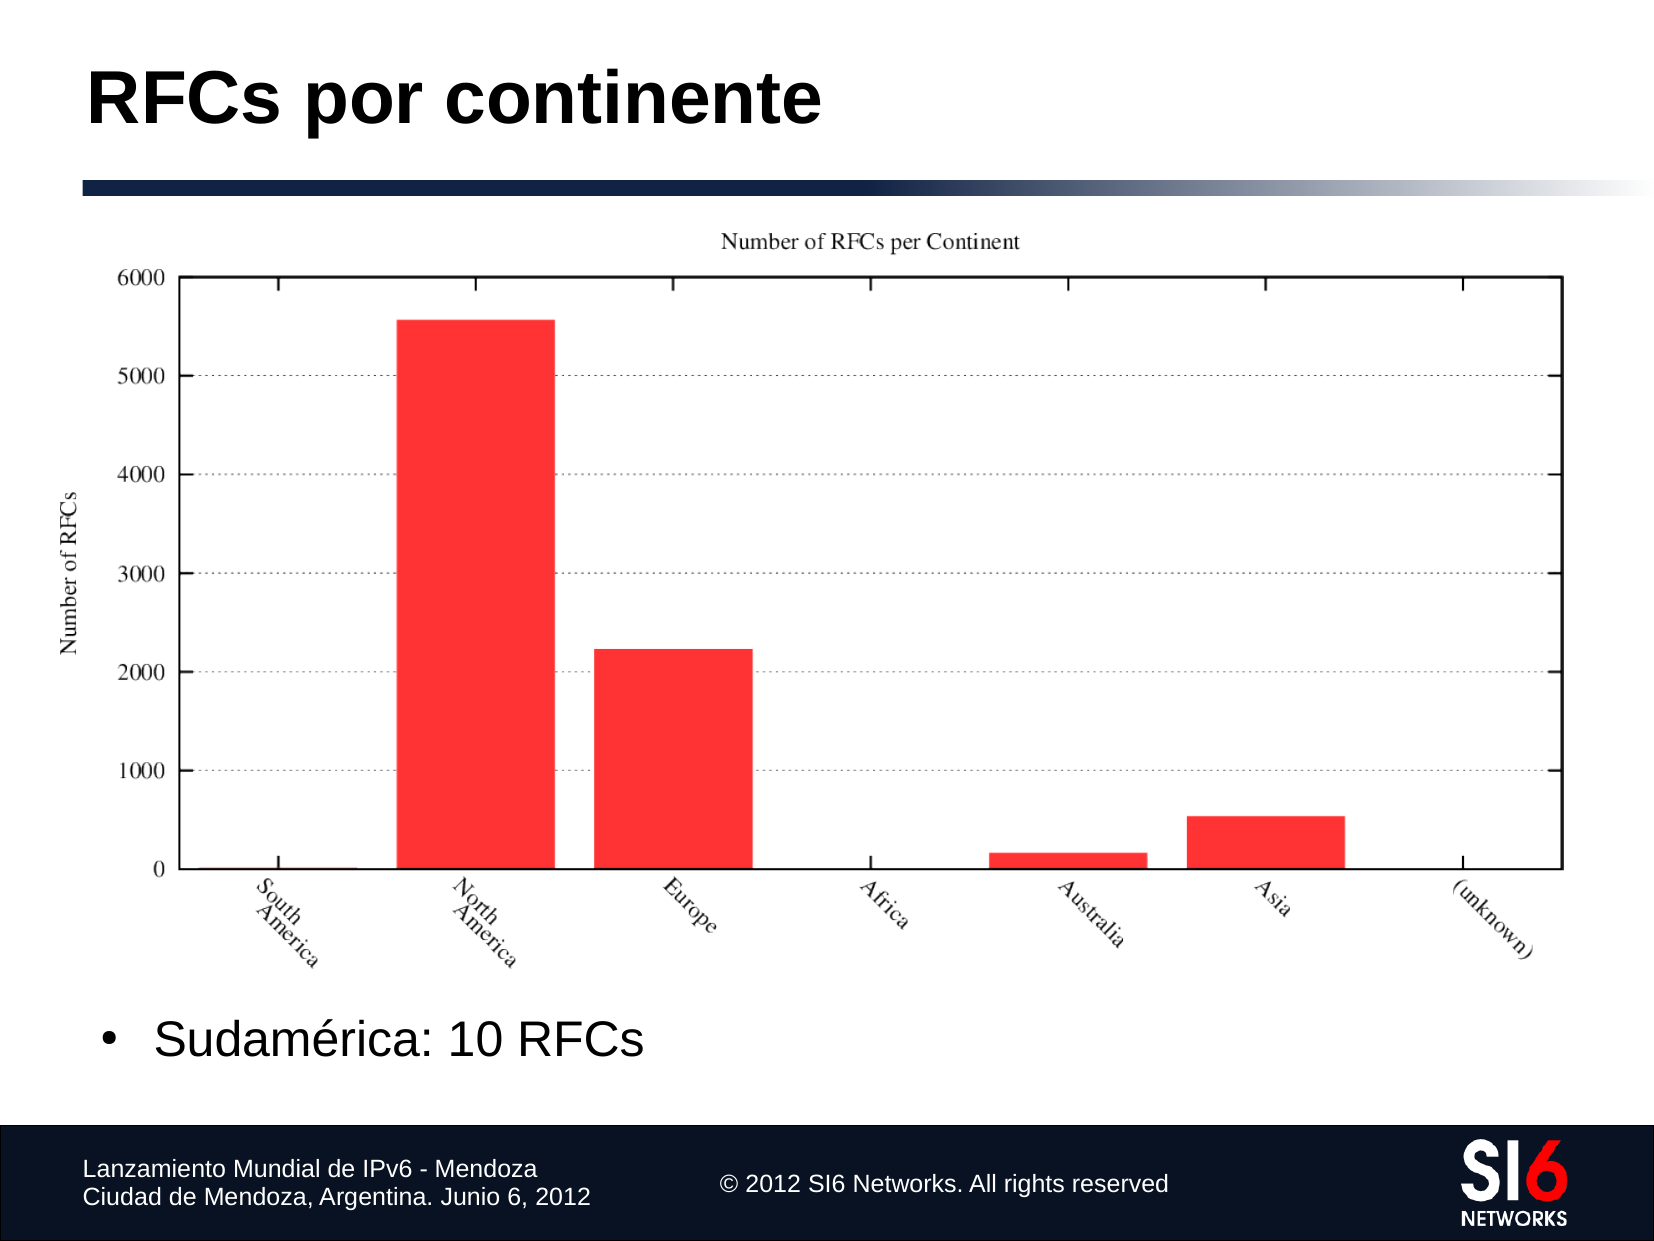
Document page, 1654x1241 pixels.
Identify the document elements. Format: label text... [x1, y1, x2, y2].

picture [1461, 1139, 1567, 1226]
title RFCs por continente [86, 30, 1576, 166]
list Sudamérica: 10 RFCs [82, 1011, 1571, 1096]
picture [60, 233, 1564, 969]
